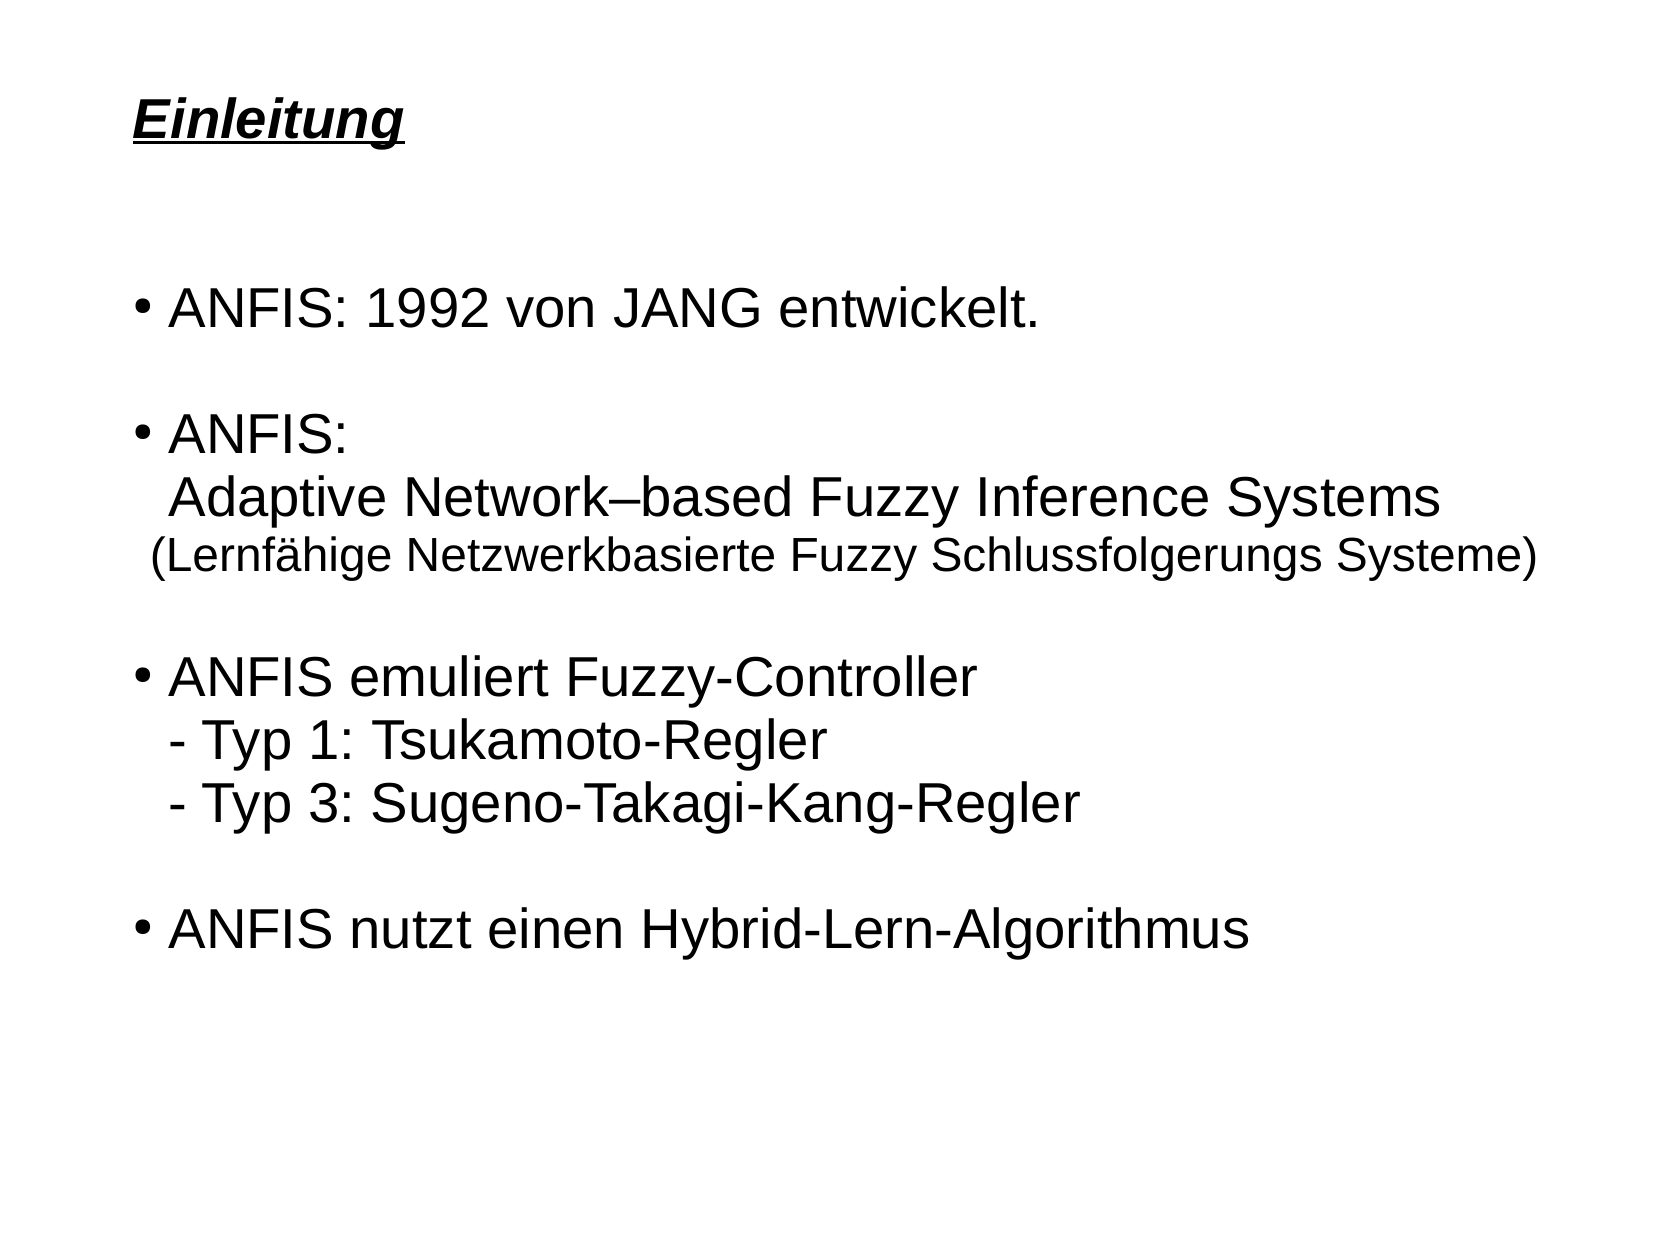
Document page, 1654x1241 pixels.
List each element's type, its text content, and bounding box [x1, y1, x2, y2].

text_box Einleitung ANFIS: 1992 von JANG entwickelt. ANFIS: Adaptive Network–based Fuzzy Inference Systems (Lernfähige Netzwerkbasierte Fuzzy Schlussfolgerungs Systeme) ANFIS emuliert Fuzzy-Controller - Typ 1: Tsukamoto-Regler - Typ 3: Sugeno-Takagi-Kang-Regler ANFIS nutzt einen Hybrid-Lern-Algorithmus [118, 79, 1565, 966]
